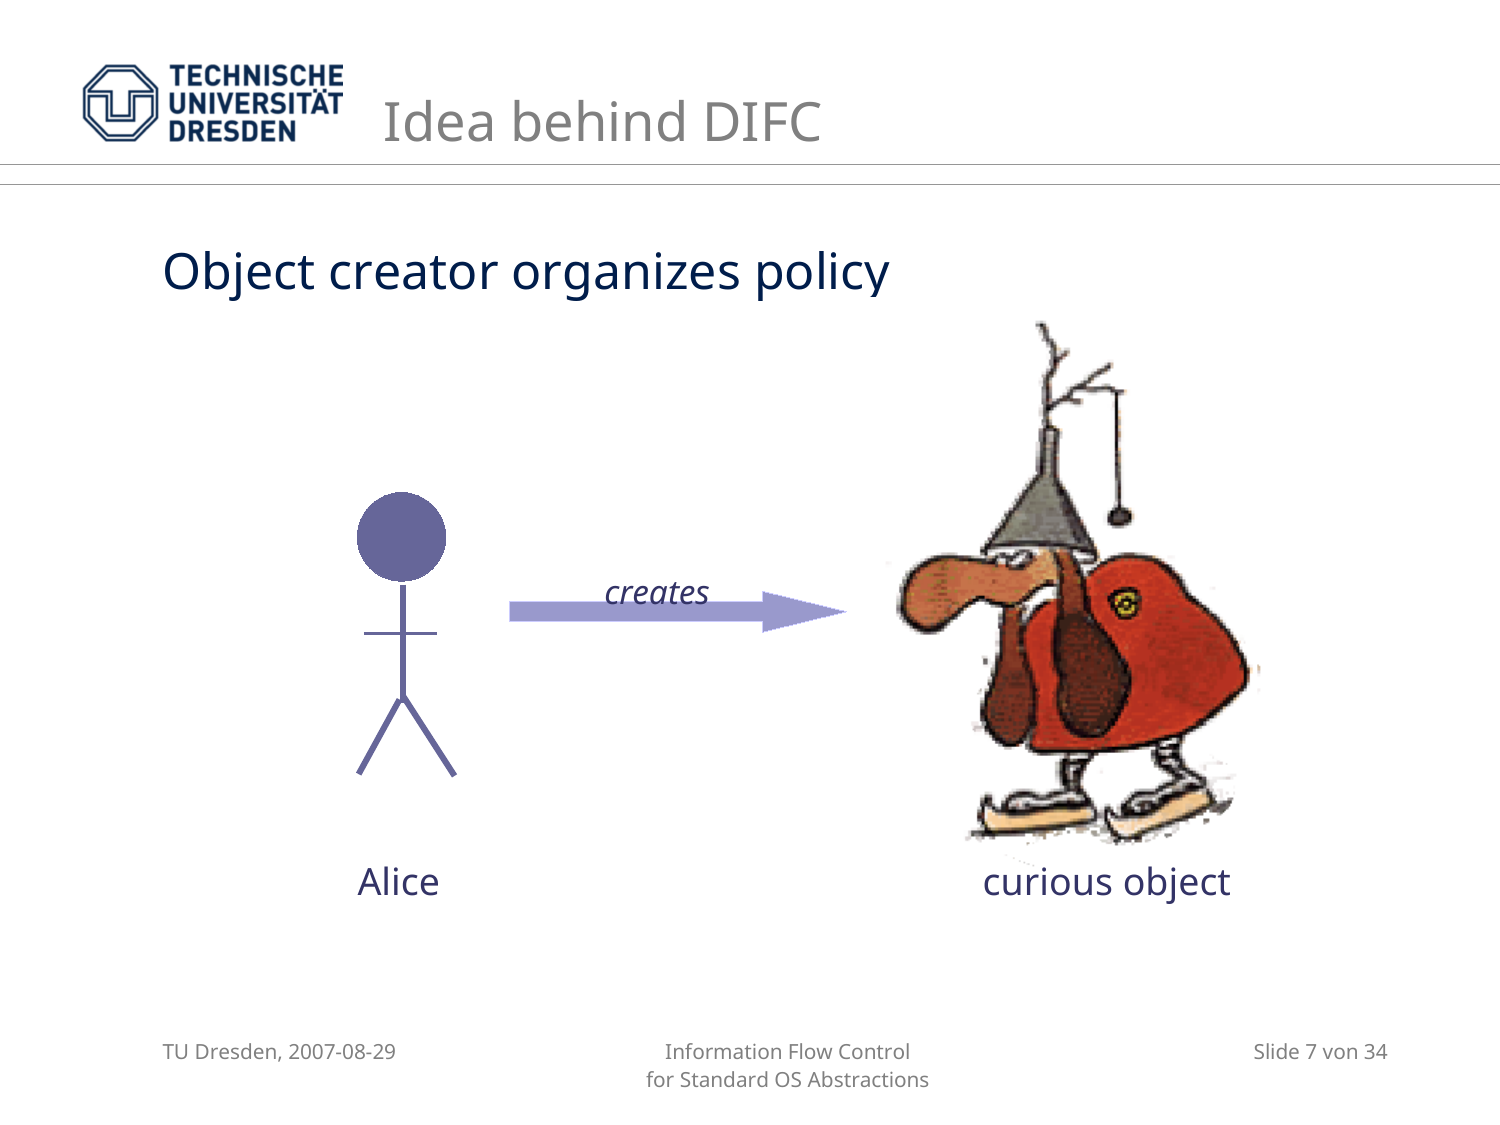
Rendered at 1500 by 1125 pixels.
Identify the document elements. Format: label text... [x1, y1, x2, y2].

text_box Alice [342, 848, 459, 909]
picture [859, 297, 1304, 892]
picture [82, 64, 343, 142]
text_box creates [509, 591, 847, 633]
list Object creator organizes policy [162, 236, 1388, 990]
title Idea behind DIFC [383, 87, 1468, 154]
text_box curious object [967, 848, 1258, 909]
text_box [357, 492, 446, 582]
